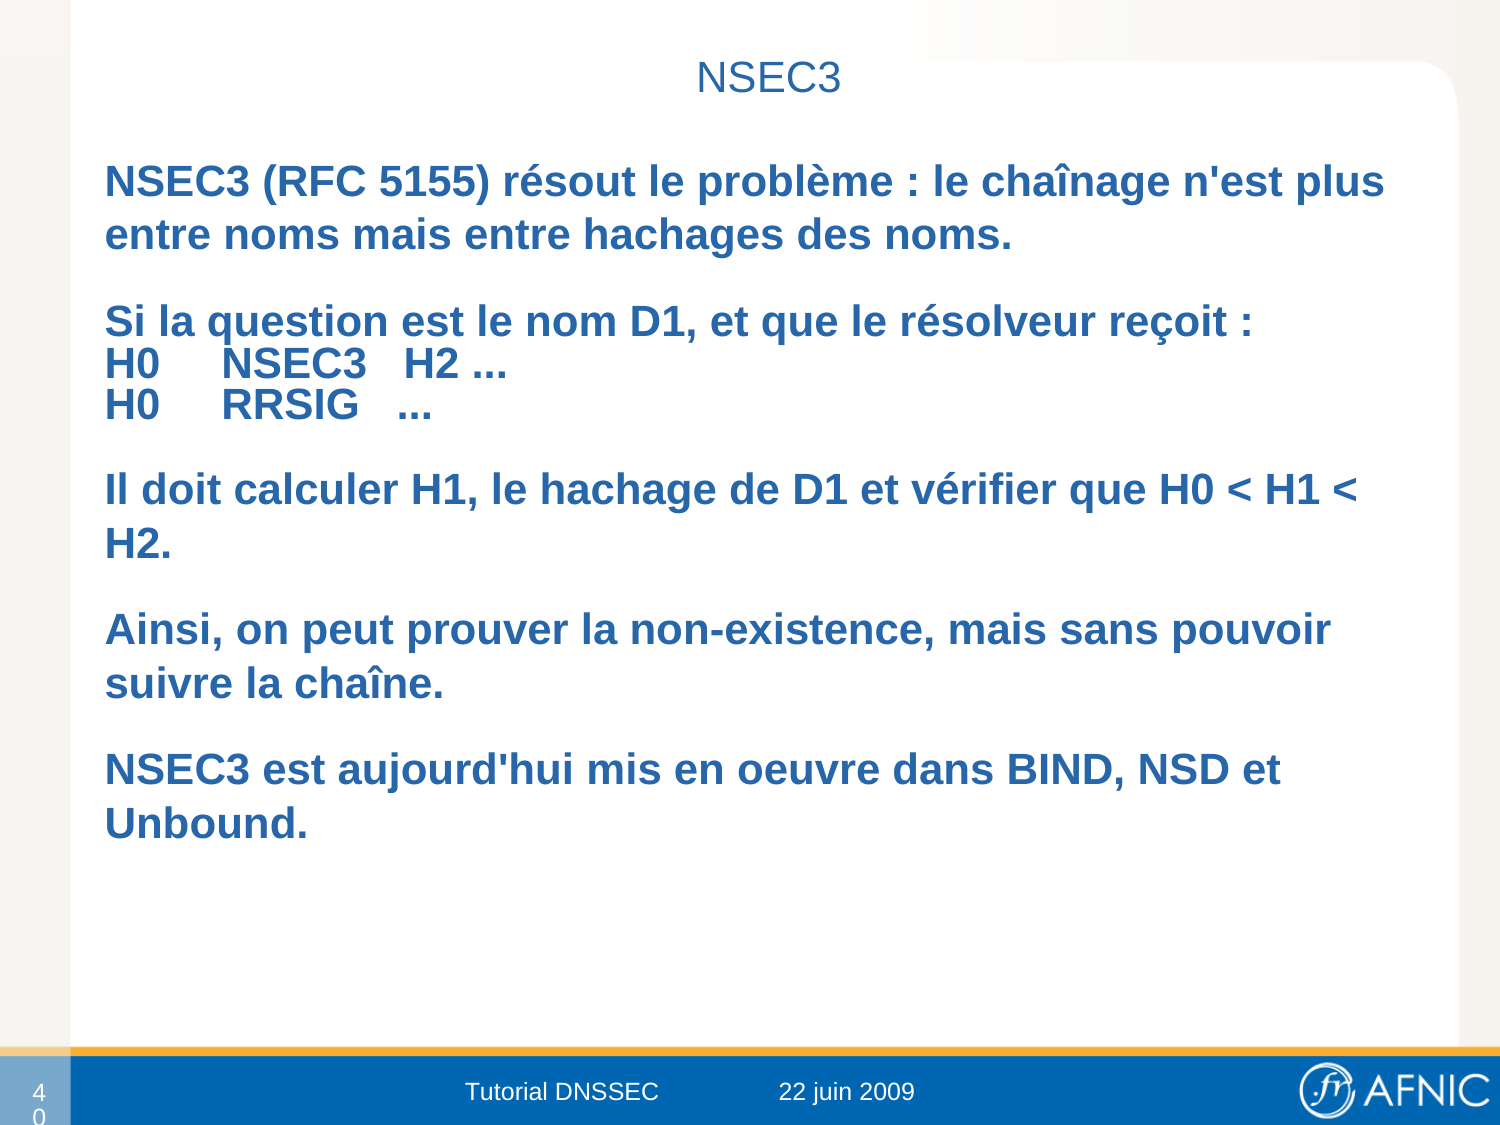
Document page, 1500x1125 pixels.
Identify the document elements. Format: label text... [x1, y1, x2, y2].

picture [0, 0, 1500, 1125]
list NSEC3 (RFC 5155) résout le problème : le chaînage n'est plus entre noms mais entre hachages des noms. Si la question est le nom D1, et que le résolveur reçoit : H0 NSEC3 H2 ... H0 RRSIG ... Il doit calculer H1, le hachage de D1 et vérifier que H0 < H1 < H2. Ainsi, on peut prouver la non-existence, mais sans pouvoir suivre la chaîne. NSEC3 est aujourd'hui mis en oeuvre dans BIND, NSD et Unbound. [104, 147, 1418, 1020]
title NSEC3 [112, 12, 1426, 138]
picture [35, 1110, 43, 1124]
